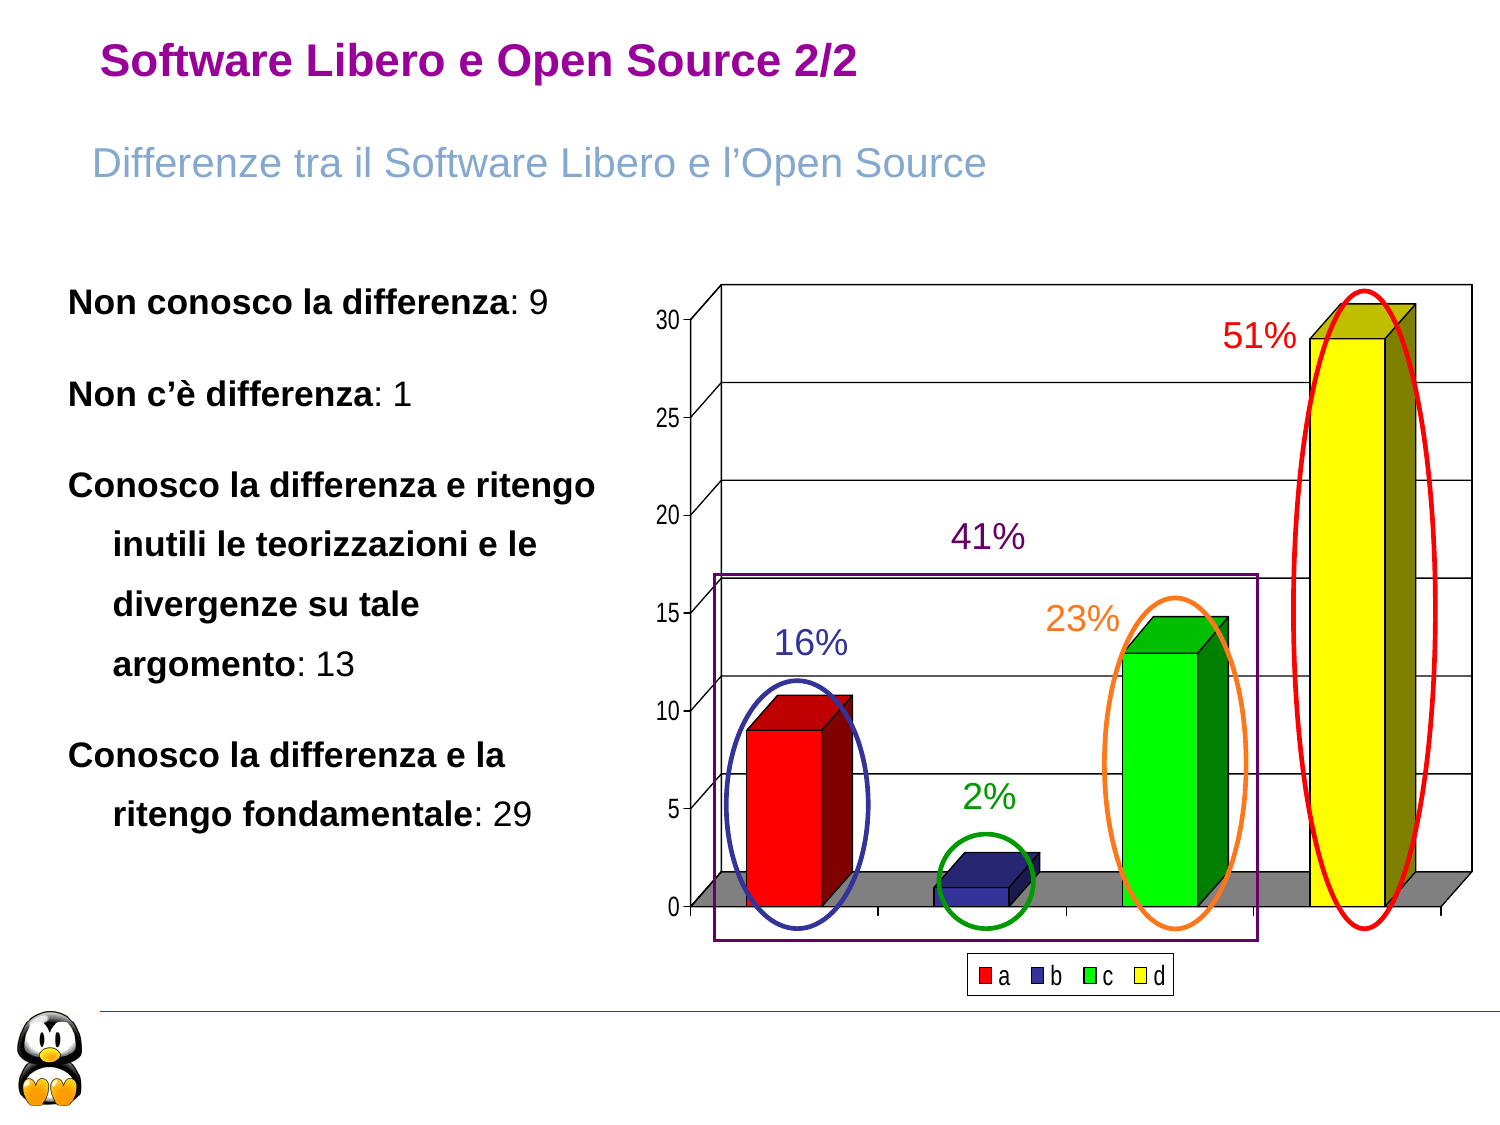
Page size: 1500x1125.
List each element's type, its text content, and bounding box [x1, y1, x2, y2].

picture [17, 1011, 82, 1106]
text_box Non conosco la differenza: 9 Non c’è differenza: 1 Conosco la differenza e ritengo inutili le teorizzazioni e le divergenze su tale argomento: 13 Conosco la differenza e la ritengo fondamentale: 29 [53, 255, 621, 842]
text_box 41% [950, 515, 1026, 558]
text_box 51% [1222, 314, 1298, 357]
text_box 2% [962, 775, 1017, 818]
text_box 23% [1045, 597, 1121, 641]
chart [643, 267, 1500, 1012]
title Software Libero e Open Source 2/2 [99, 35, 1075, 173]
text_box Differenze tra il Software Libero e l’Open Source [0, 137, 1436, 230]
text_box 16% [773, 621, 849, 664]
